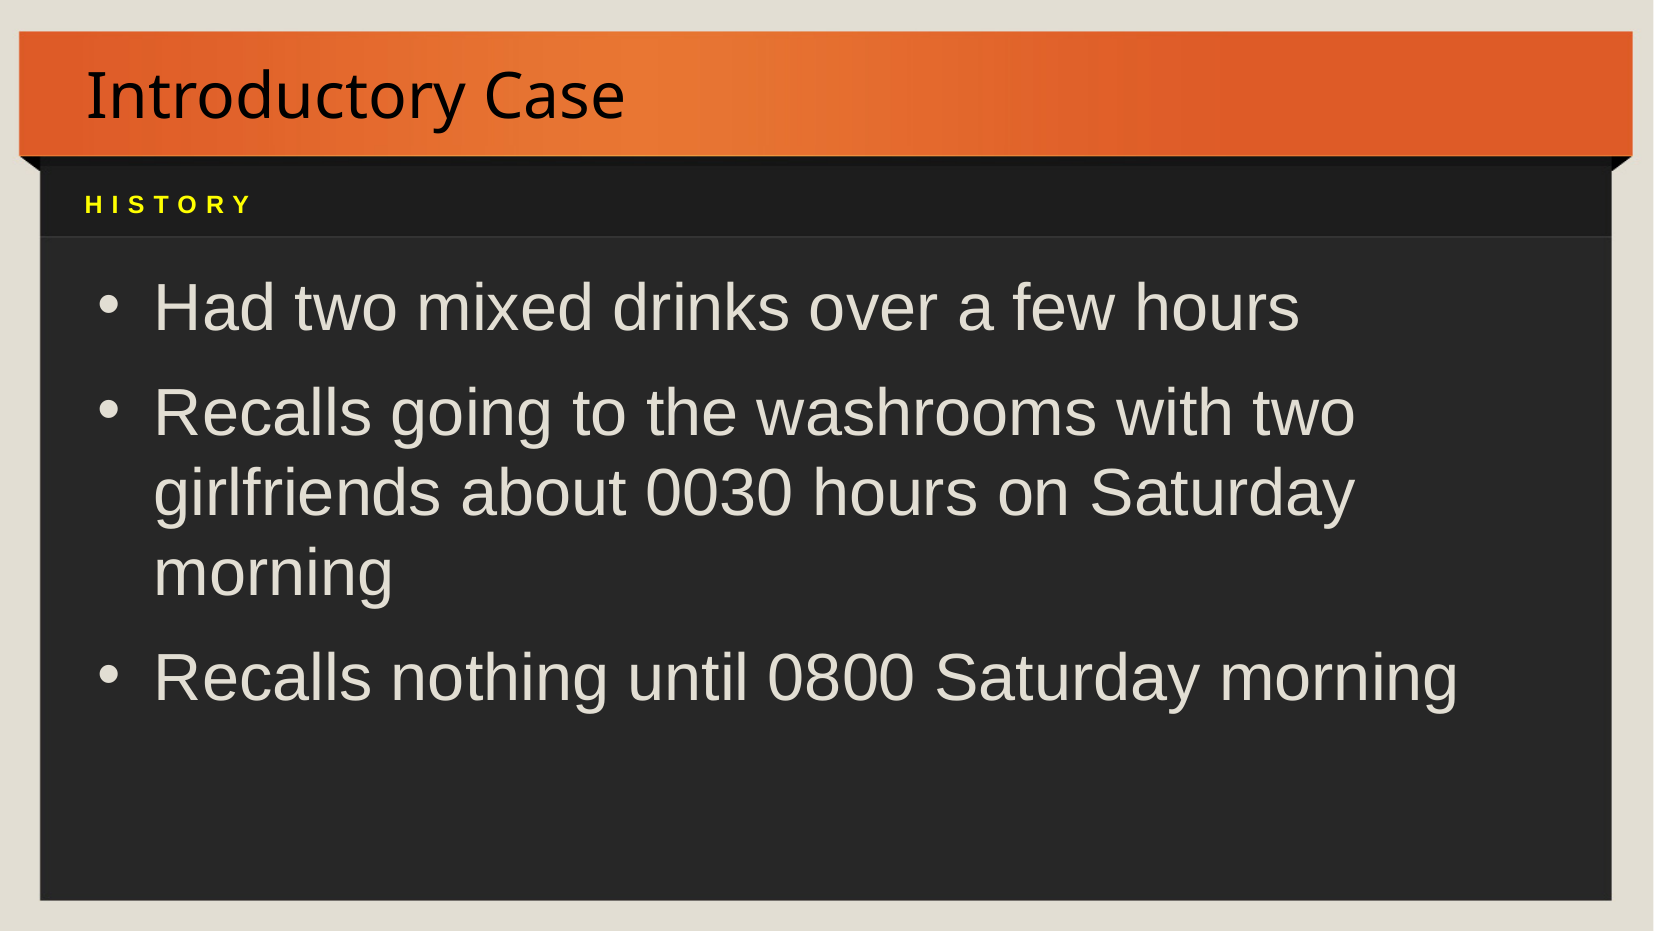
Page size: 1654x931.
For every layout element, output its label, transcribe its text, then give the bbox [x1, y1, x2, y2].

title Introductory Case [71, 46, 1597, 140]
picture [0, 0, 1654, 931]
list HISTORY [69, 180, 1558, 237]
list Had two mixed drinks over a few hours Recalls going to the washrooms with two girlfriends about 0030 hours on Saturday morning Recalls nothing until 0800 Saturday morning [82, 255, 1571, 831]
